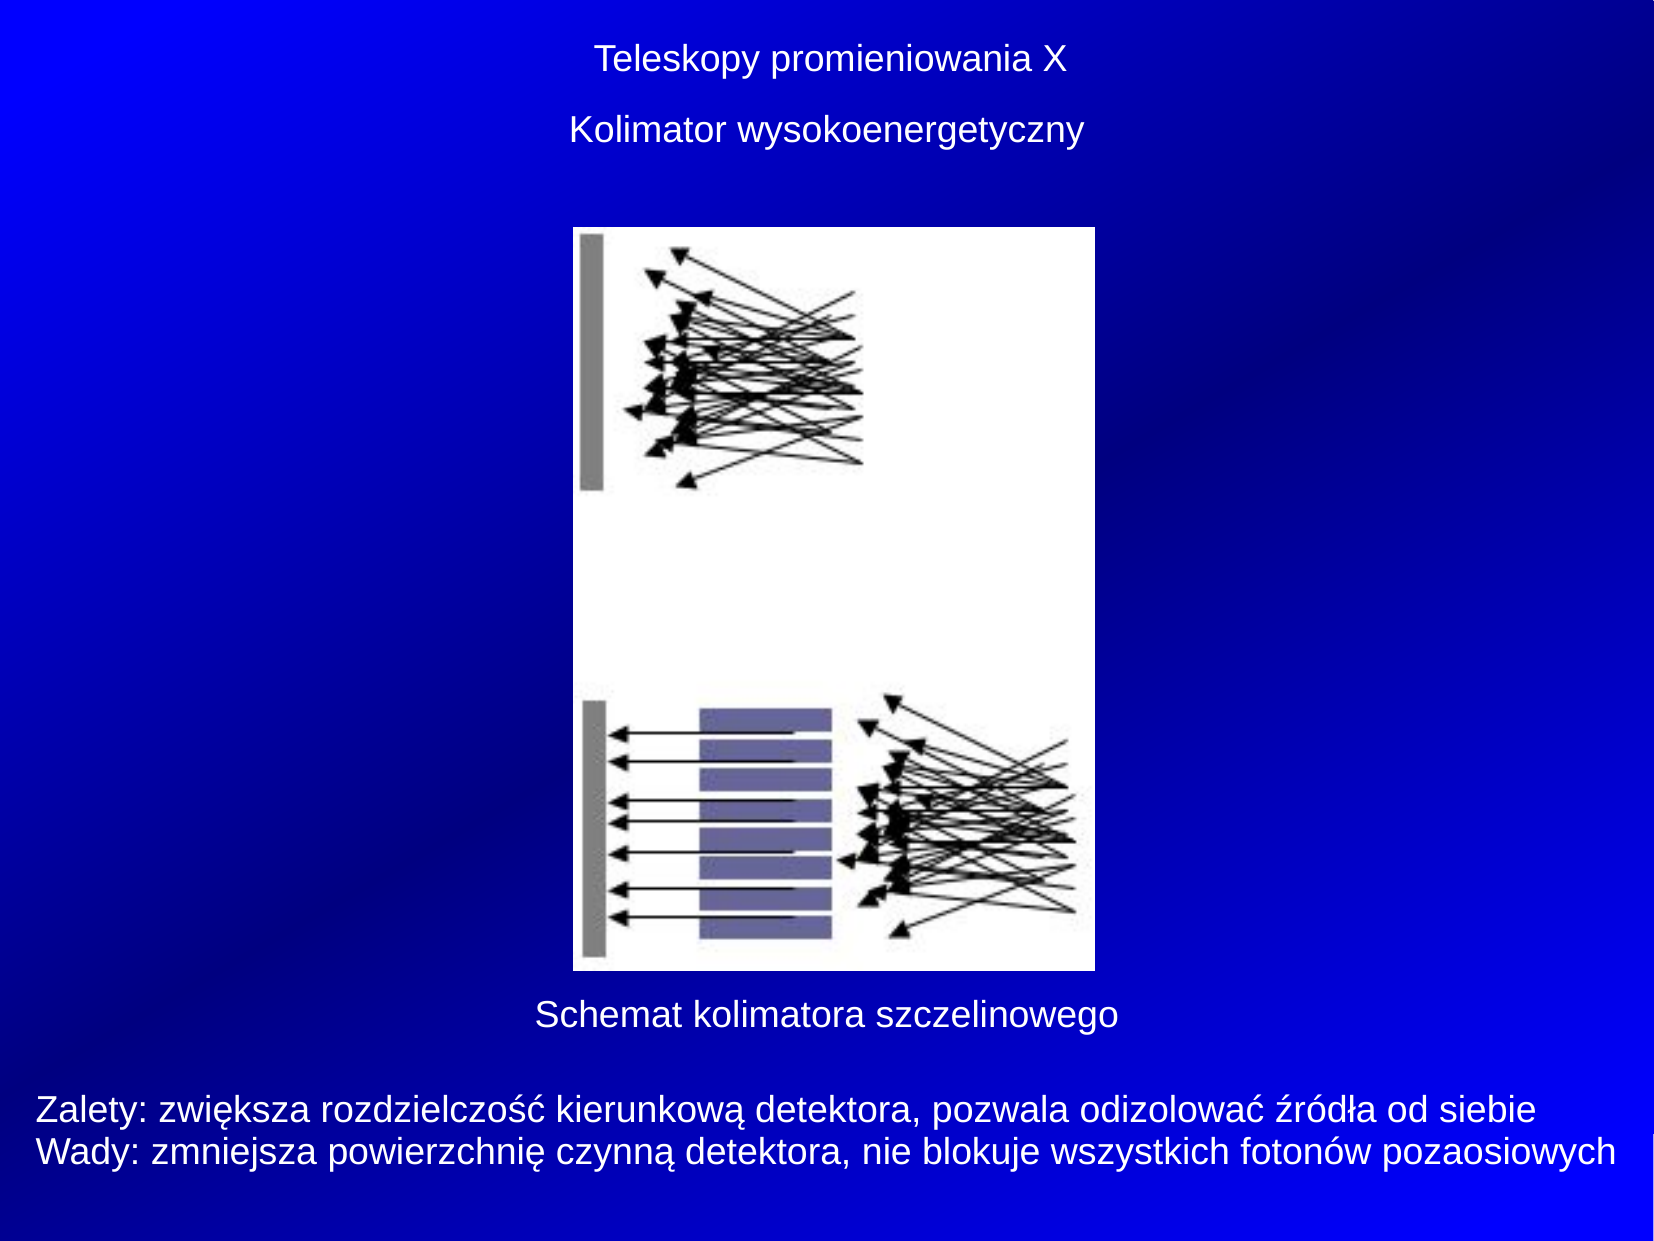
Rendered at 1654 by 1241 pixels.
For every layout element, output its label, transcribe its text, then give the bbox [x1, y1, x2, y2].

text_box Schemat kolimatora szczelinowego [519, 986, 1134, 1044]
text_box Zalety: zwiększa rozdzielczość kierunkową detektora, pozwala odizolować źródła od siebie Wady: zmniejsza powierzchnię czynną detektora, nie blokuje wszystkich fotonów pozaosiowych [20, 1080, 1632, 1180]
picture [573, 227, 1095, 971]
text_box Kolimator wysokoenergetyczny [554, 100, 1100, 158]
text_box Teleskopy promieniowania X [578, 29, 1083, 87]
